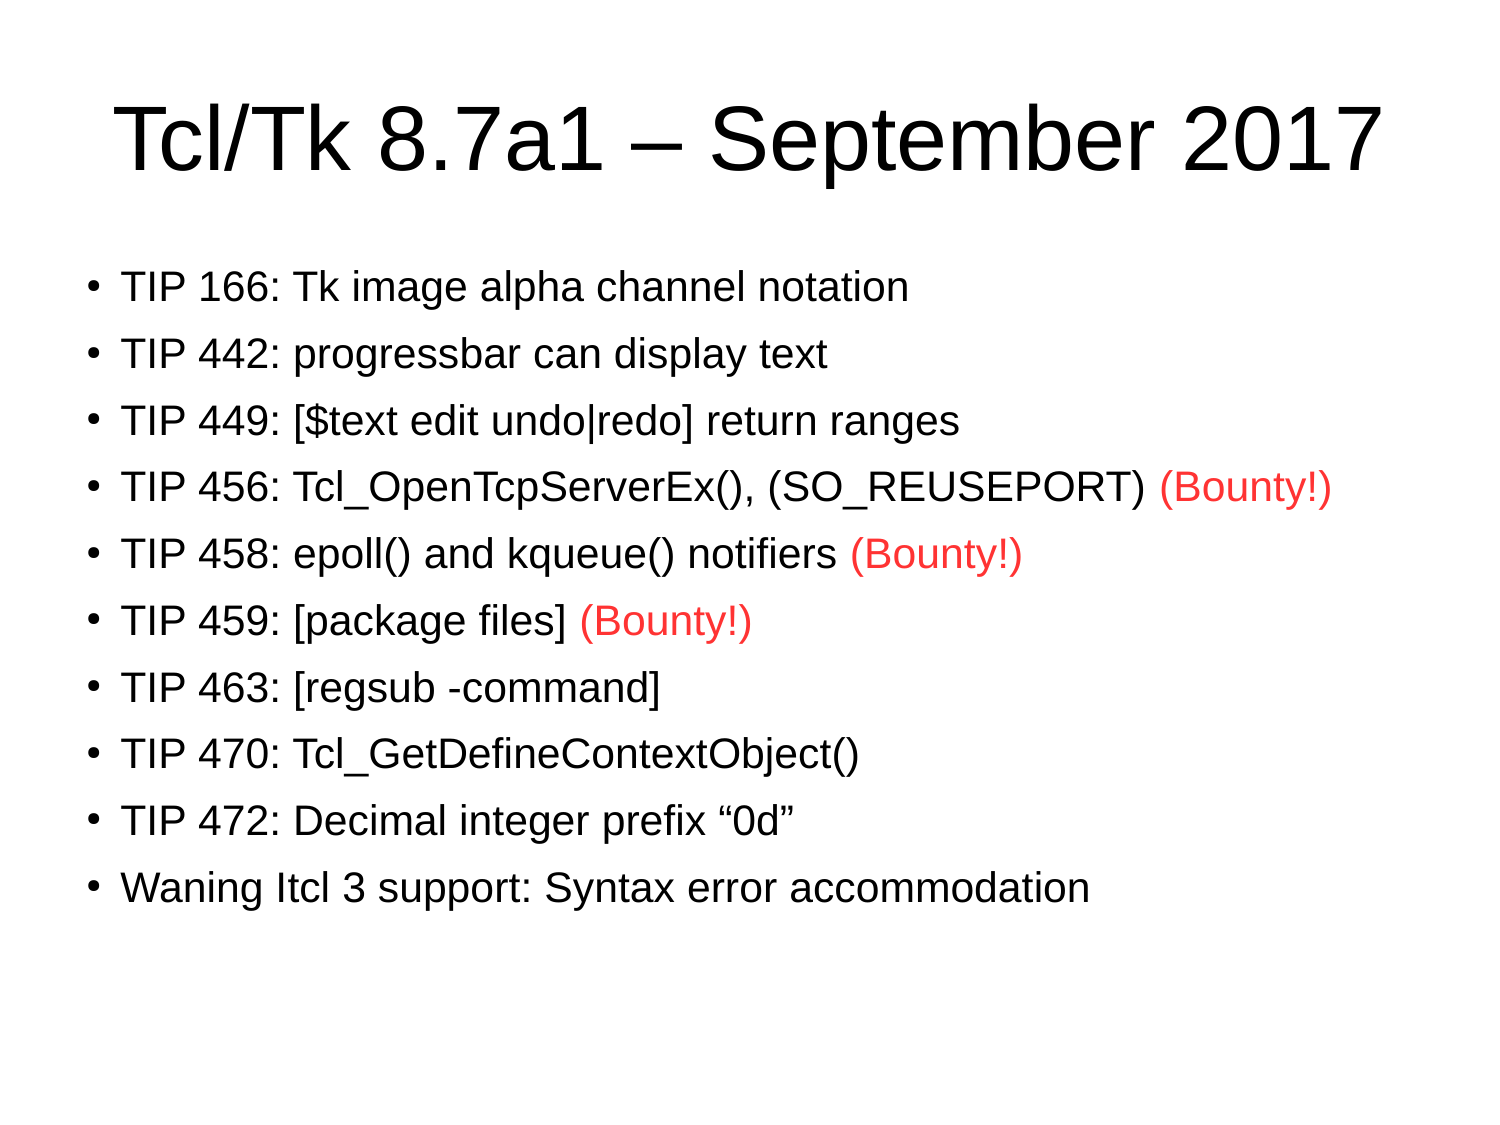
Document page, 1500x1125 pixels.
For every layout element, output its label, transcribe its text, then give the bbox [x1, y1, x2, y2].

list TIP 166: Tk image alpha channel notation TIP 442: progressbar can display text TIP 449: [$text edit undo|redo] return ranges TIP 456: Tcl_OpenTcpServerEx(), (SO_REUSEPORT) (Bounty!) TIP 458: epoll() and kqueue() notifiers (Bounty!) TIP 459: [package files] (Bounty!) TIP 463: [regsub -command] TIP 470: Tcl_GetDefineContextObject() TIP 472: Decimal integer prefix “0d” Waning Itcl 3 support: Syntax error accommodation [75, 263, 1425, 916]
title Tcl/Tk 8.7a1 – September 2017 [75, 44, 1425, 233]
